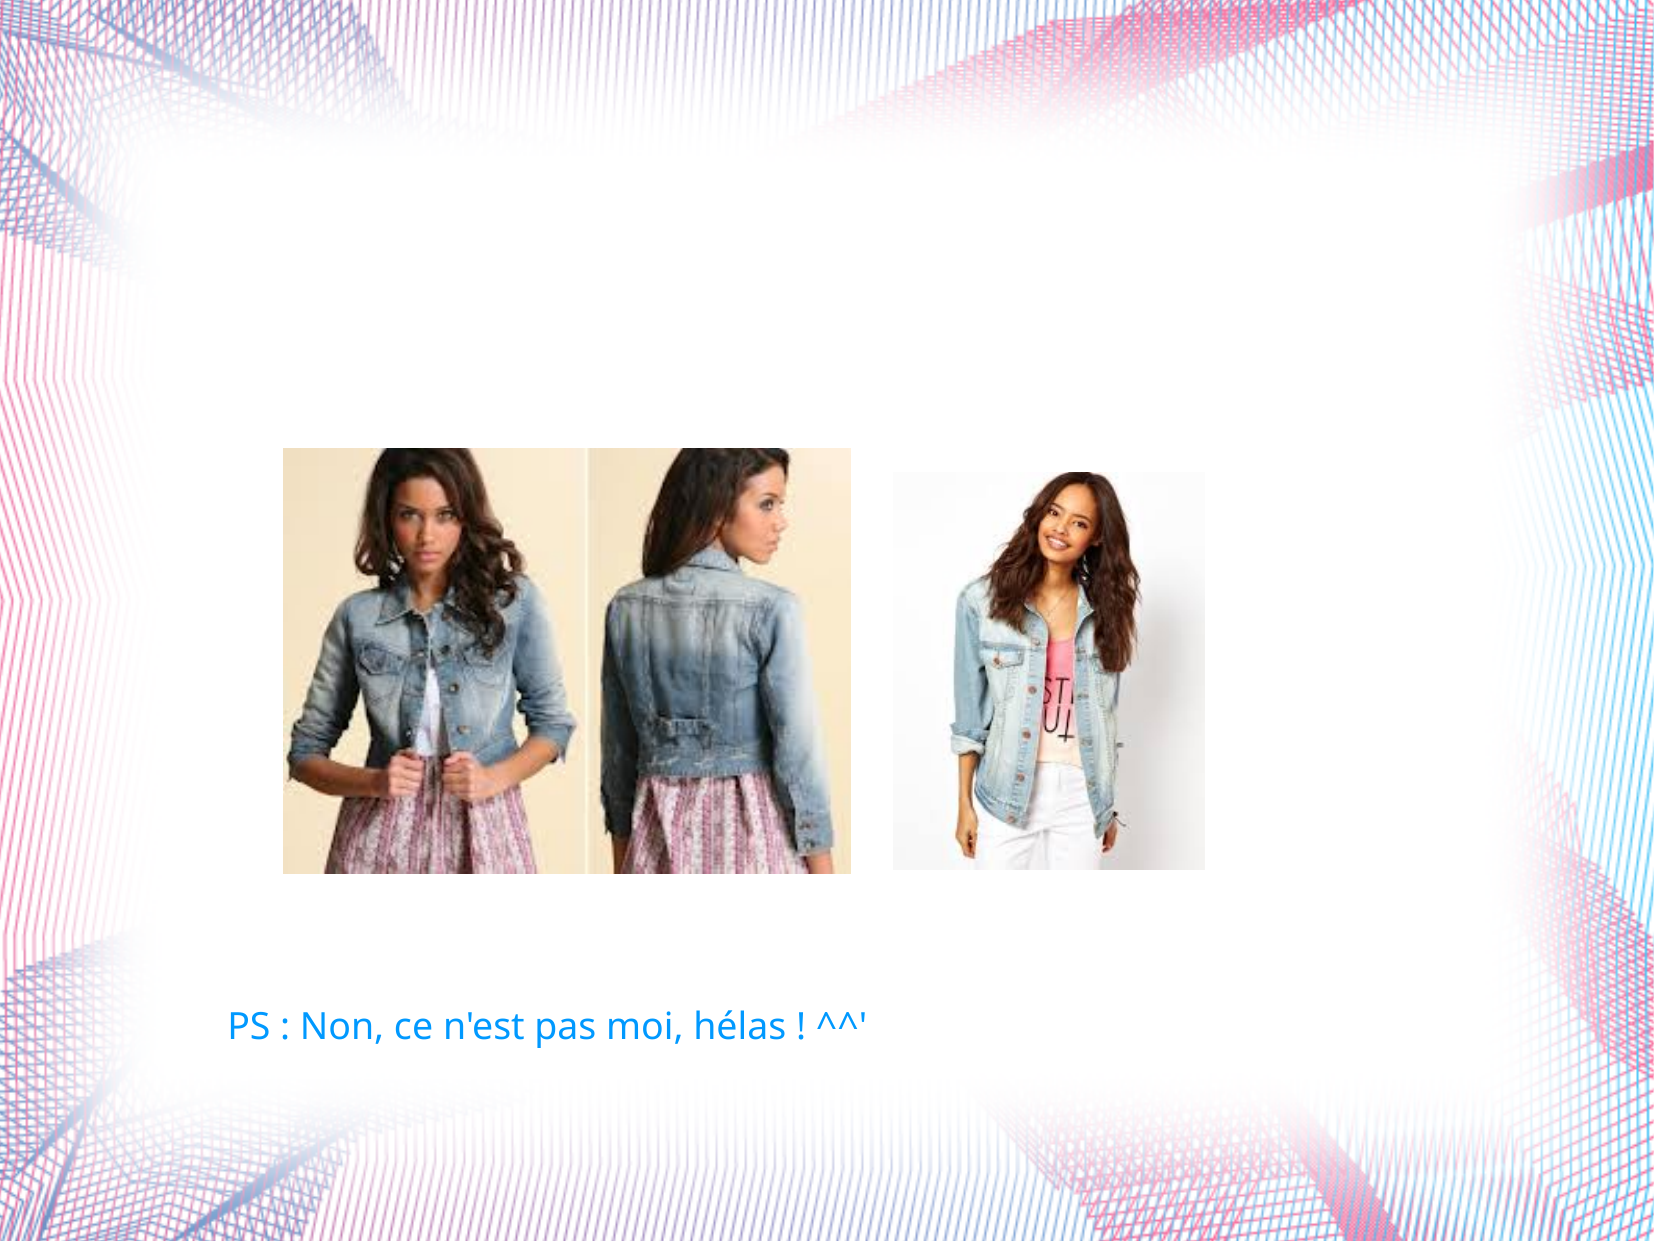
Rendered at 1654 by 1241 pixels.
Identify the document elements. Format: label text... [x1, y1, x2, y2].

text_box PS : Non, ce n'est pas moi, hélas ! ^^' [212, 992, 1465, 1067]
picture [0, 0, 1654, 1241]
